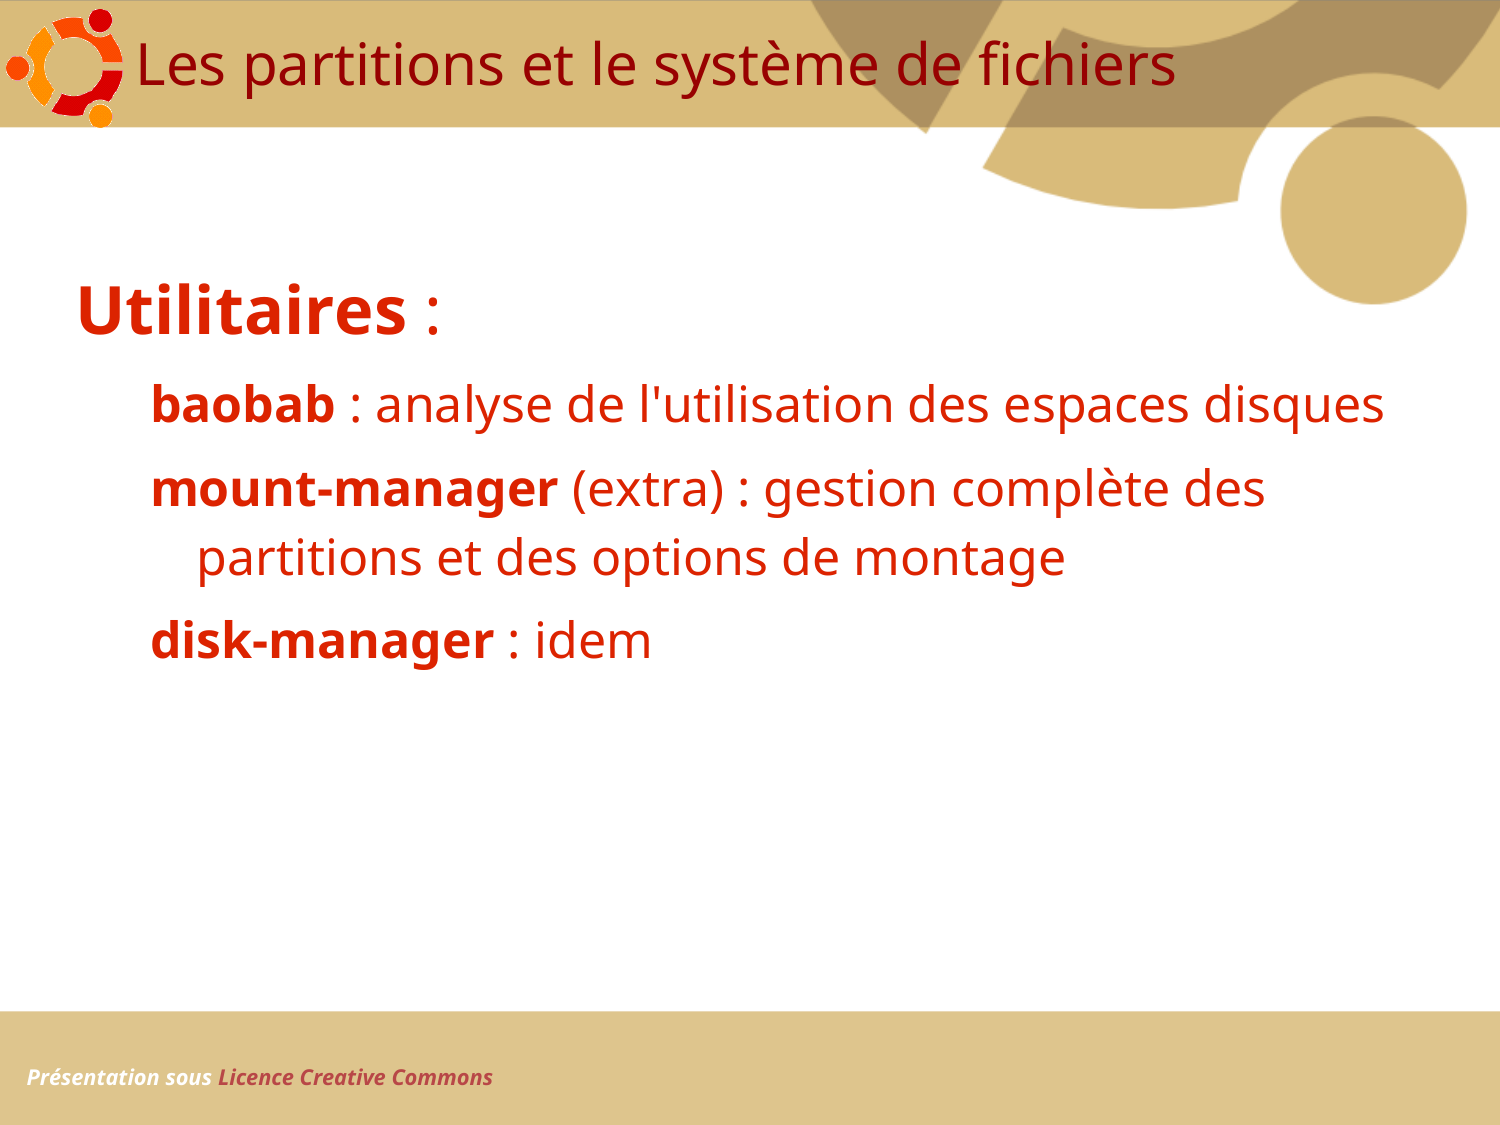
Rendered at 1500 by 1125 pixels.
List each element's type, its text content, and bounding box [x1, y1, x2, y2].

title Les partitions et le système de fichiers [135, 0, 1417, 177]
picture [0, 0, 1500, 557]
list Utilitaires : baobab : analyse de l'utilisation des espaces disques mount-manager (extra) : gestion complète des partitions et des options de montage disk-manager : idem [75, 262, 1425, 949]
